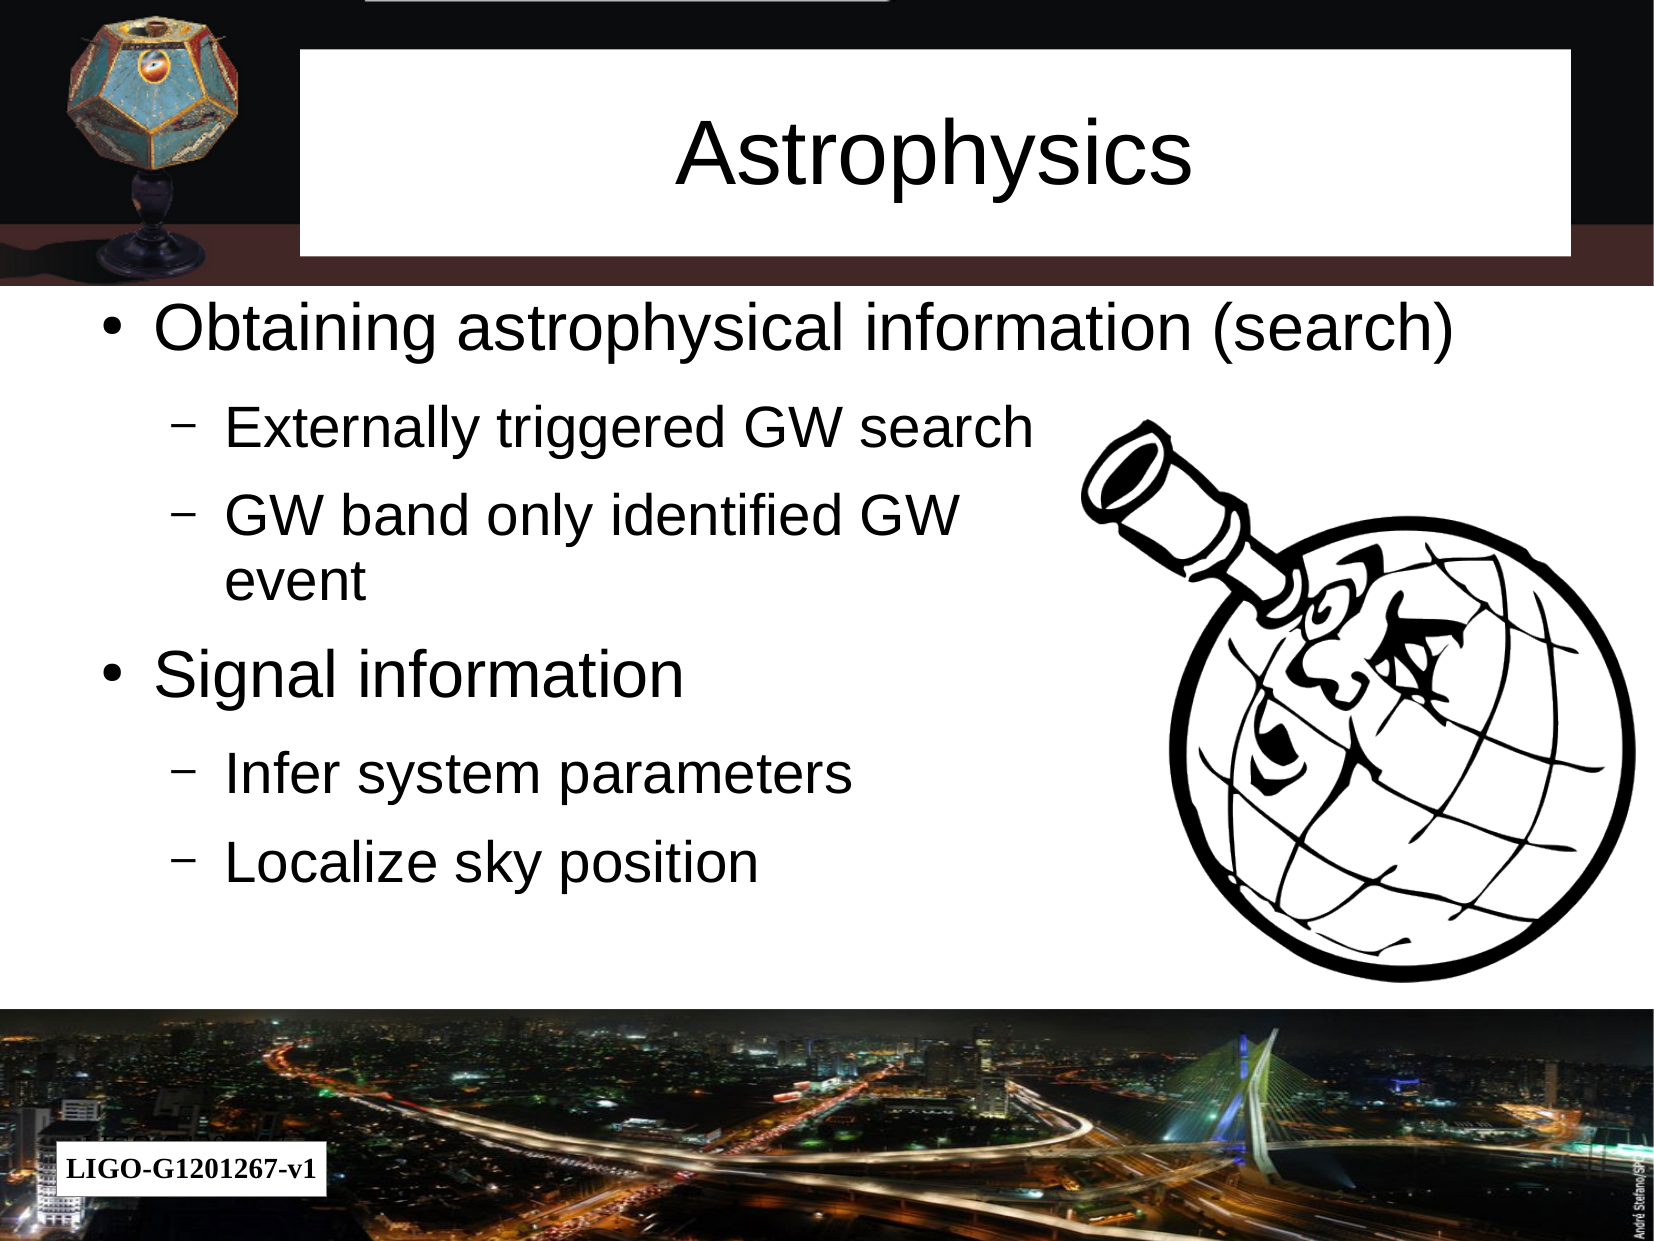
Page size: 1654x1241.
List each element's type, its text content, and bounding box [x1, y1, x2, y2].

picture [0, 0, 1654, 286]
picture [0, 1009, 1654, 1241]
list Obtaining astrophysical information (search) Externally triggered GW search GW band only identified GW event Signal information Infer system parameters Localize sky position [82, 290, 1538, 1010]
picture [1081, 419, 1636, 983]
title Astrophysics [300, 49, 1571, 257]
